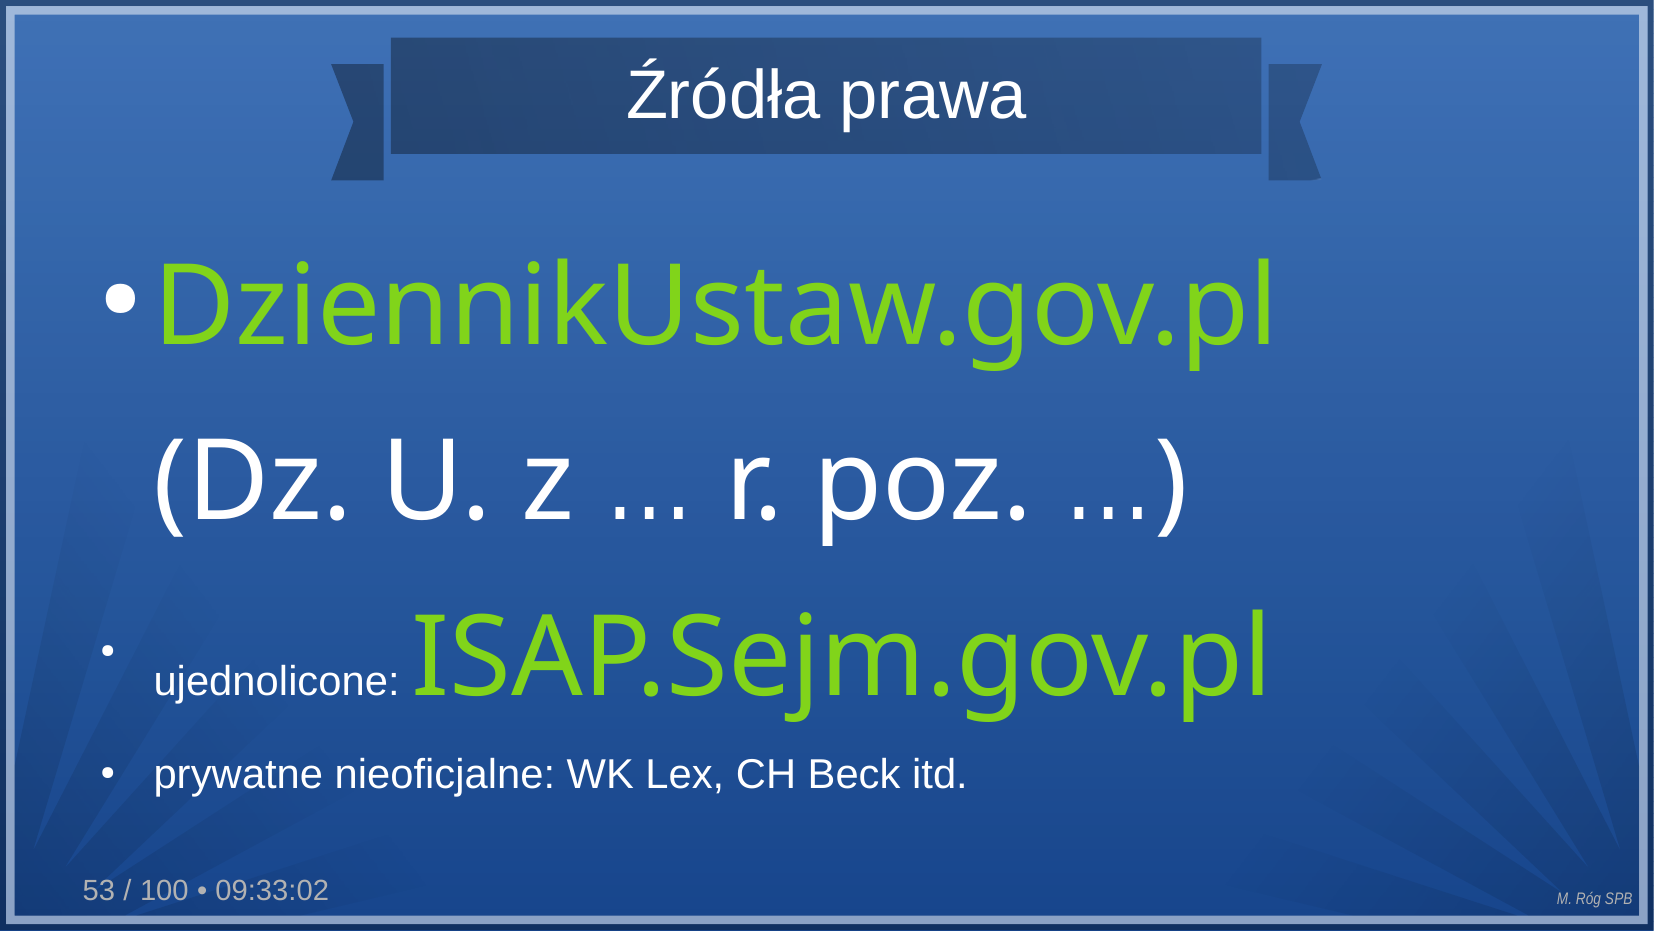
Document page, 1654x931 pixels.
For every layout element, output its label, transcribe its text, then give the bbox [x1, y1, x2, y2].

list DziennikUstaw.gov.pl (Dz. U. z … r. poz. …) ujednolicone: ISAP.Sejm.gov.pl prywatne nieoficjalne: WK Lex, CH Beck itd. [82, 224, 1571, 848]
title Źródła prawa [389, 35, 1264, 154]
